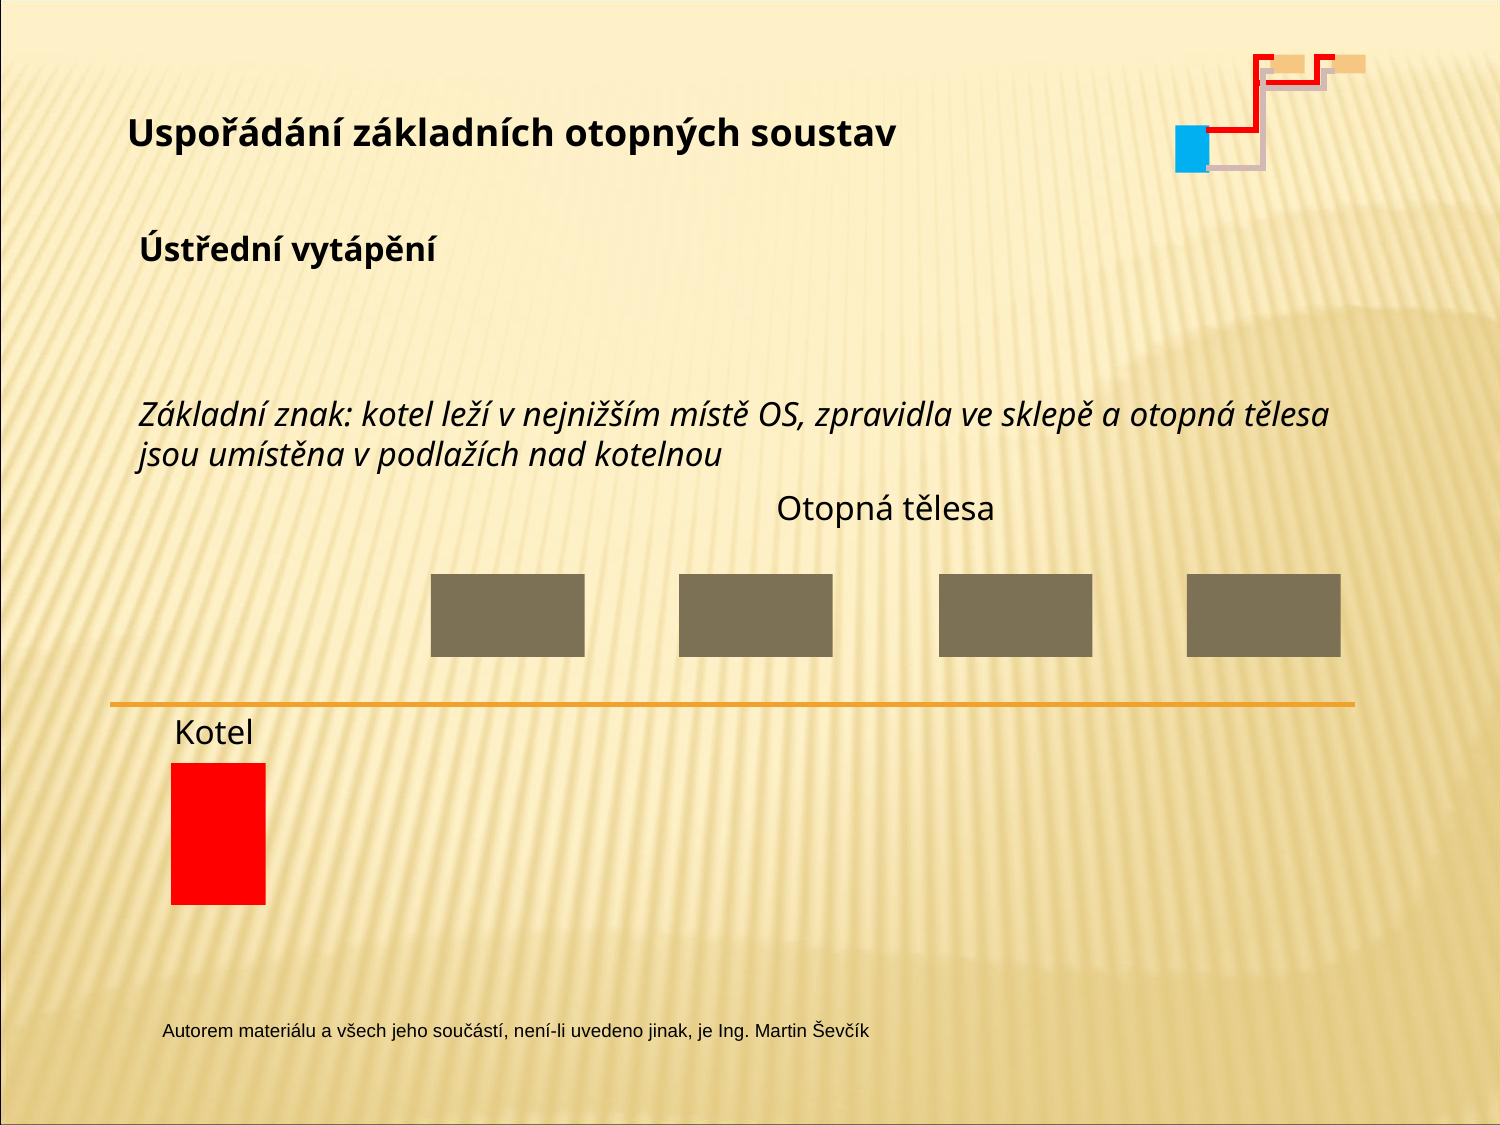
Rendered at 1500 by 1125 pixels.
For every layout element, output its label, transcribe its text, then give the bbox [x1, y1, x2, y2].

text_box [430, 574, 585, 657]
text_box [1331, 54, 1366, 74]
picture [0, 0, 1500, 1125]
text_box Kotel [159, 704, 290, 760]
text_box Základní znak: kotel leží v nejnižším místě OS, zpravidla ve sklepě a otopná tělesa jsou umístěna v podlažích nad kotelnou [123, 385, 1353, 481]
text_box [1186, 574, 1341, 657]
text_box Uspořádání základních otopných soustav [112, 101, 1034, 163]
text_box Ústřední vytápění [123, 219, 1046, 276]
text_box [1270, 54, 1305, 74]
text_box [171, 763, 266, 905]
text_box [1175, 125, 1210, 173]
text_box [939, 574, 1093, 657]
text_box [679, 574, 833, 657]
text_box Otopná tělesa [761, 481, 1058, 536]
text_box Autorem materiálu a všech jeho součástí, není-li uvedeno jinak, je Ing. Martin Ševčík [147, 1011, 1365, 1050]
